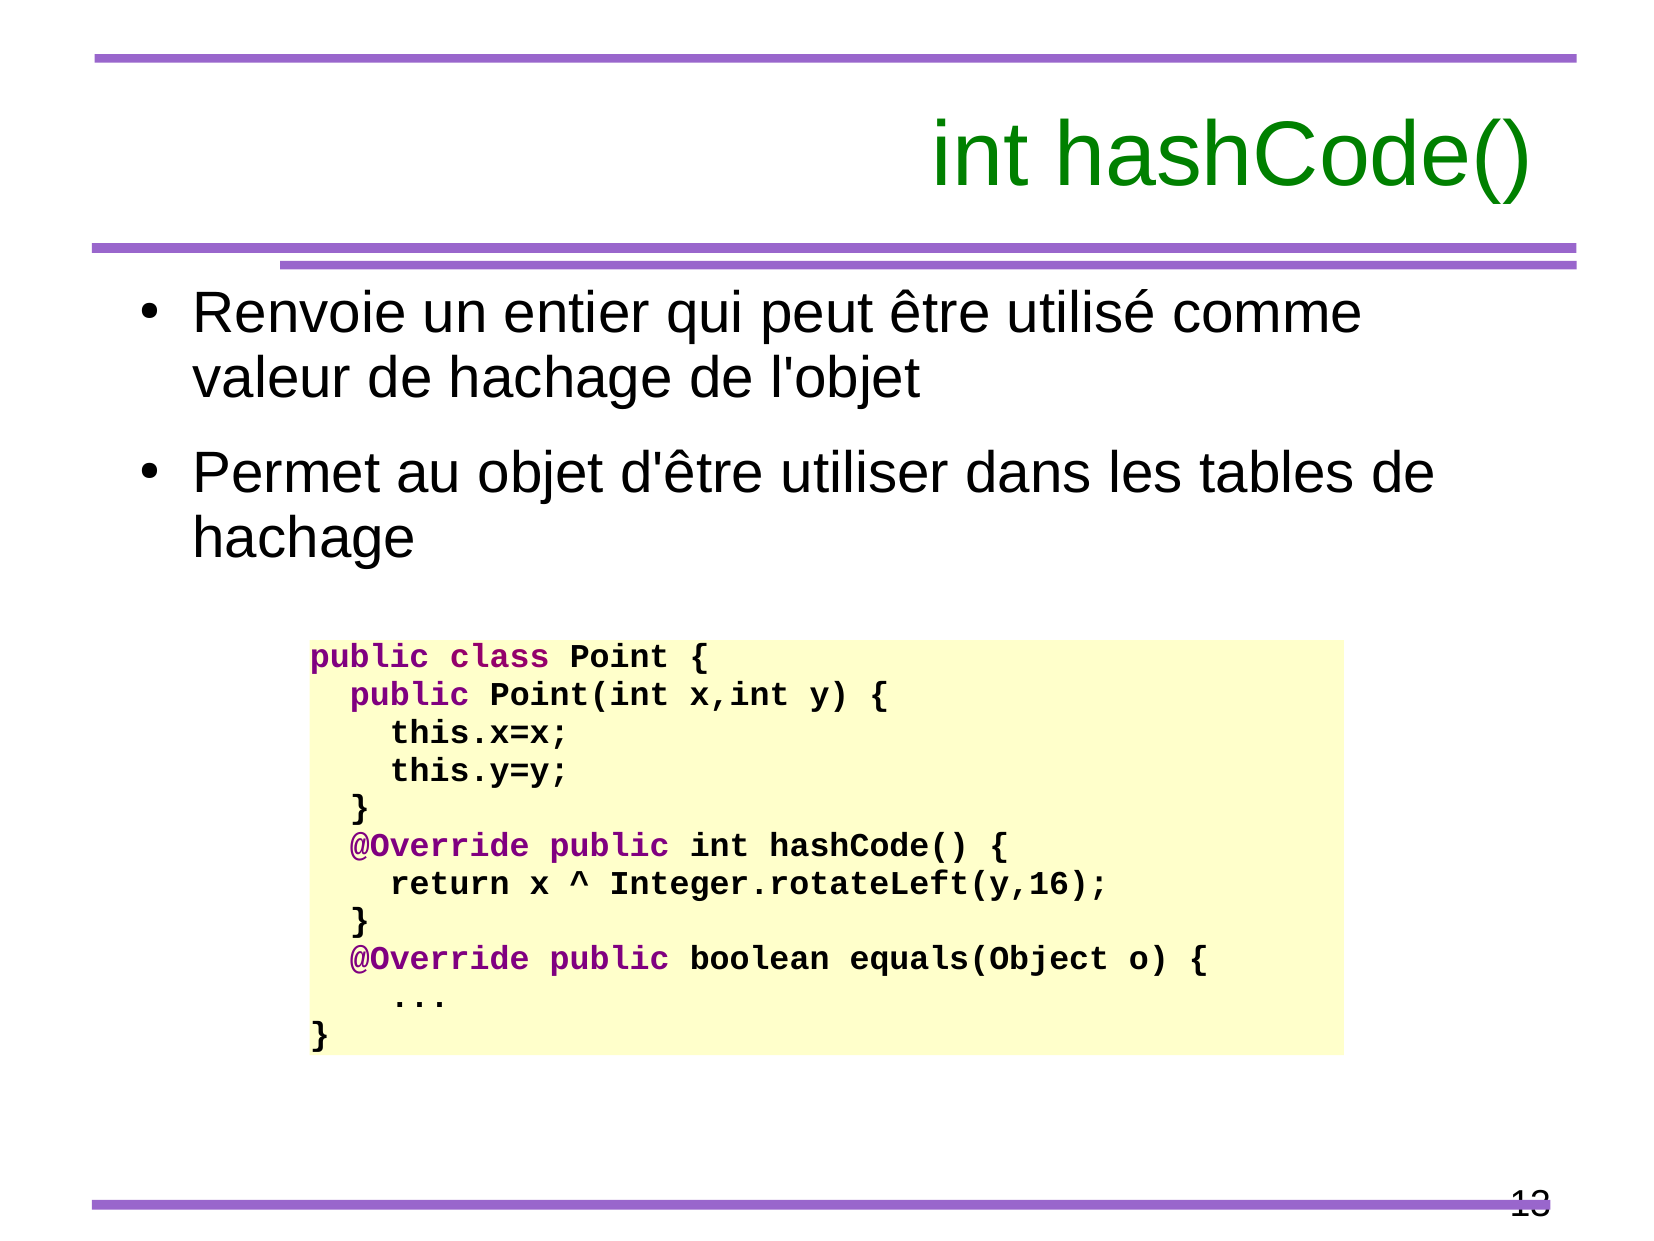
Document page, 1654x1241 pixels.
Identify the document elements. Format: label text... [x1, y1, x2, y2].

title int hashCode() [121, 49, 1534, 257]
list Renvoie un entier qui peut être utilisé comme valeur de hachage de l'objet Permet au objet d'être utiliser dans les tables de hachage [121, 279, 1534, 618]
text_box public class Point { public Point(int x,int y) { this.x=x; this.y=y; } @Override public int hashCode() { return x ^ Integer.rotateLeft(y,16); } @Override public boolean equals(Object o) { ... } [309, 640, 1344, 1056]
